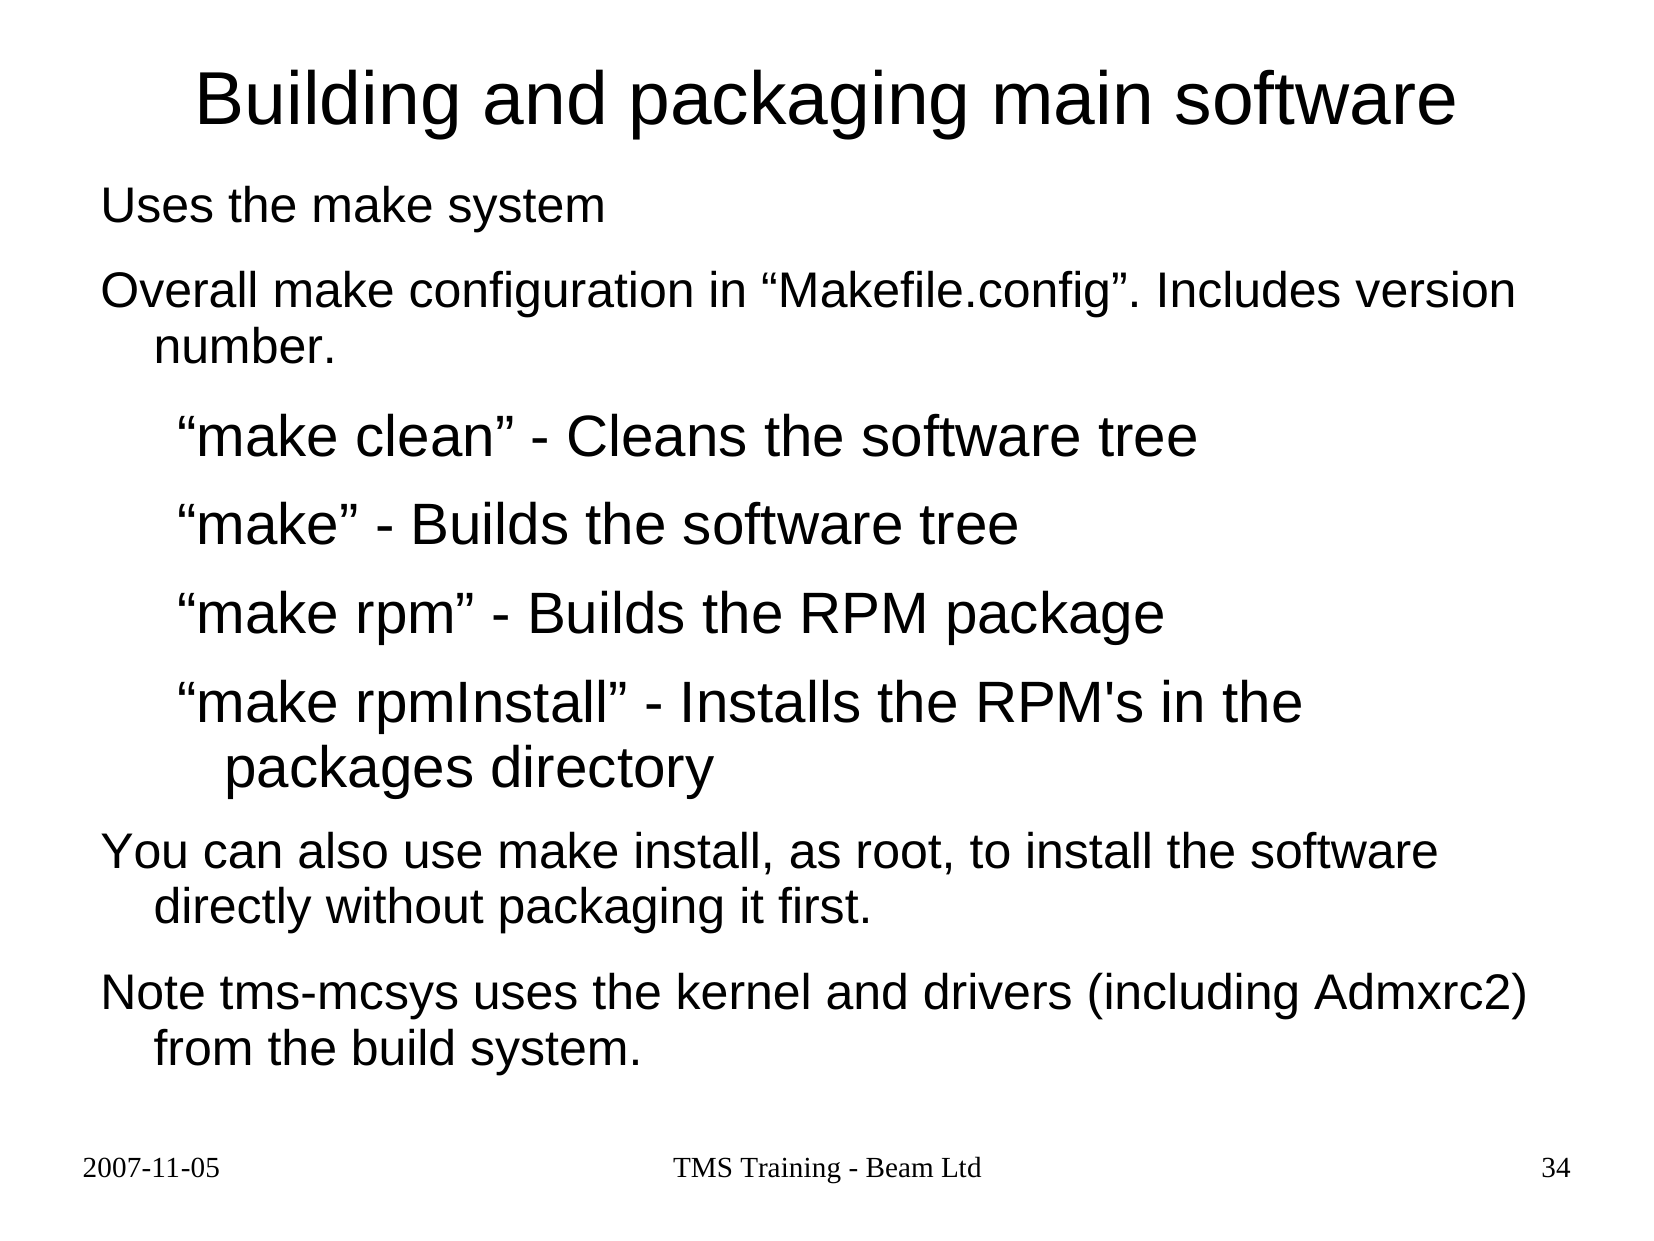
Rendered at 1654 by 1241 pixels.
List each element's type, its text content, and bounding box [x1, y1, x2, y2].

title Building and packaging main software [82, 49, 1571, 148]
list Uses the make system Overall make configuration in “Makefile.config”. Includes version number. “make clean” - Cleans the software tree “make” - Builds the software tree “make rpm” - Builds the RPM package “make rpmInstall” - Installs the RPM's in the packages directory You can also use make install, as root, to install the software directly without packaging it first. Note tms-mcsys uses the kernel and drivers (including Admxrc2) from the build system. [82, 177, 1571, 1108]
